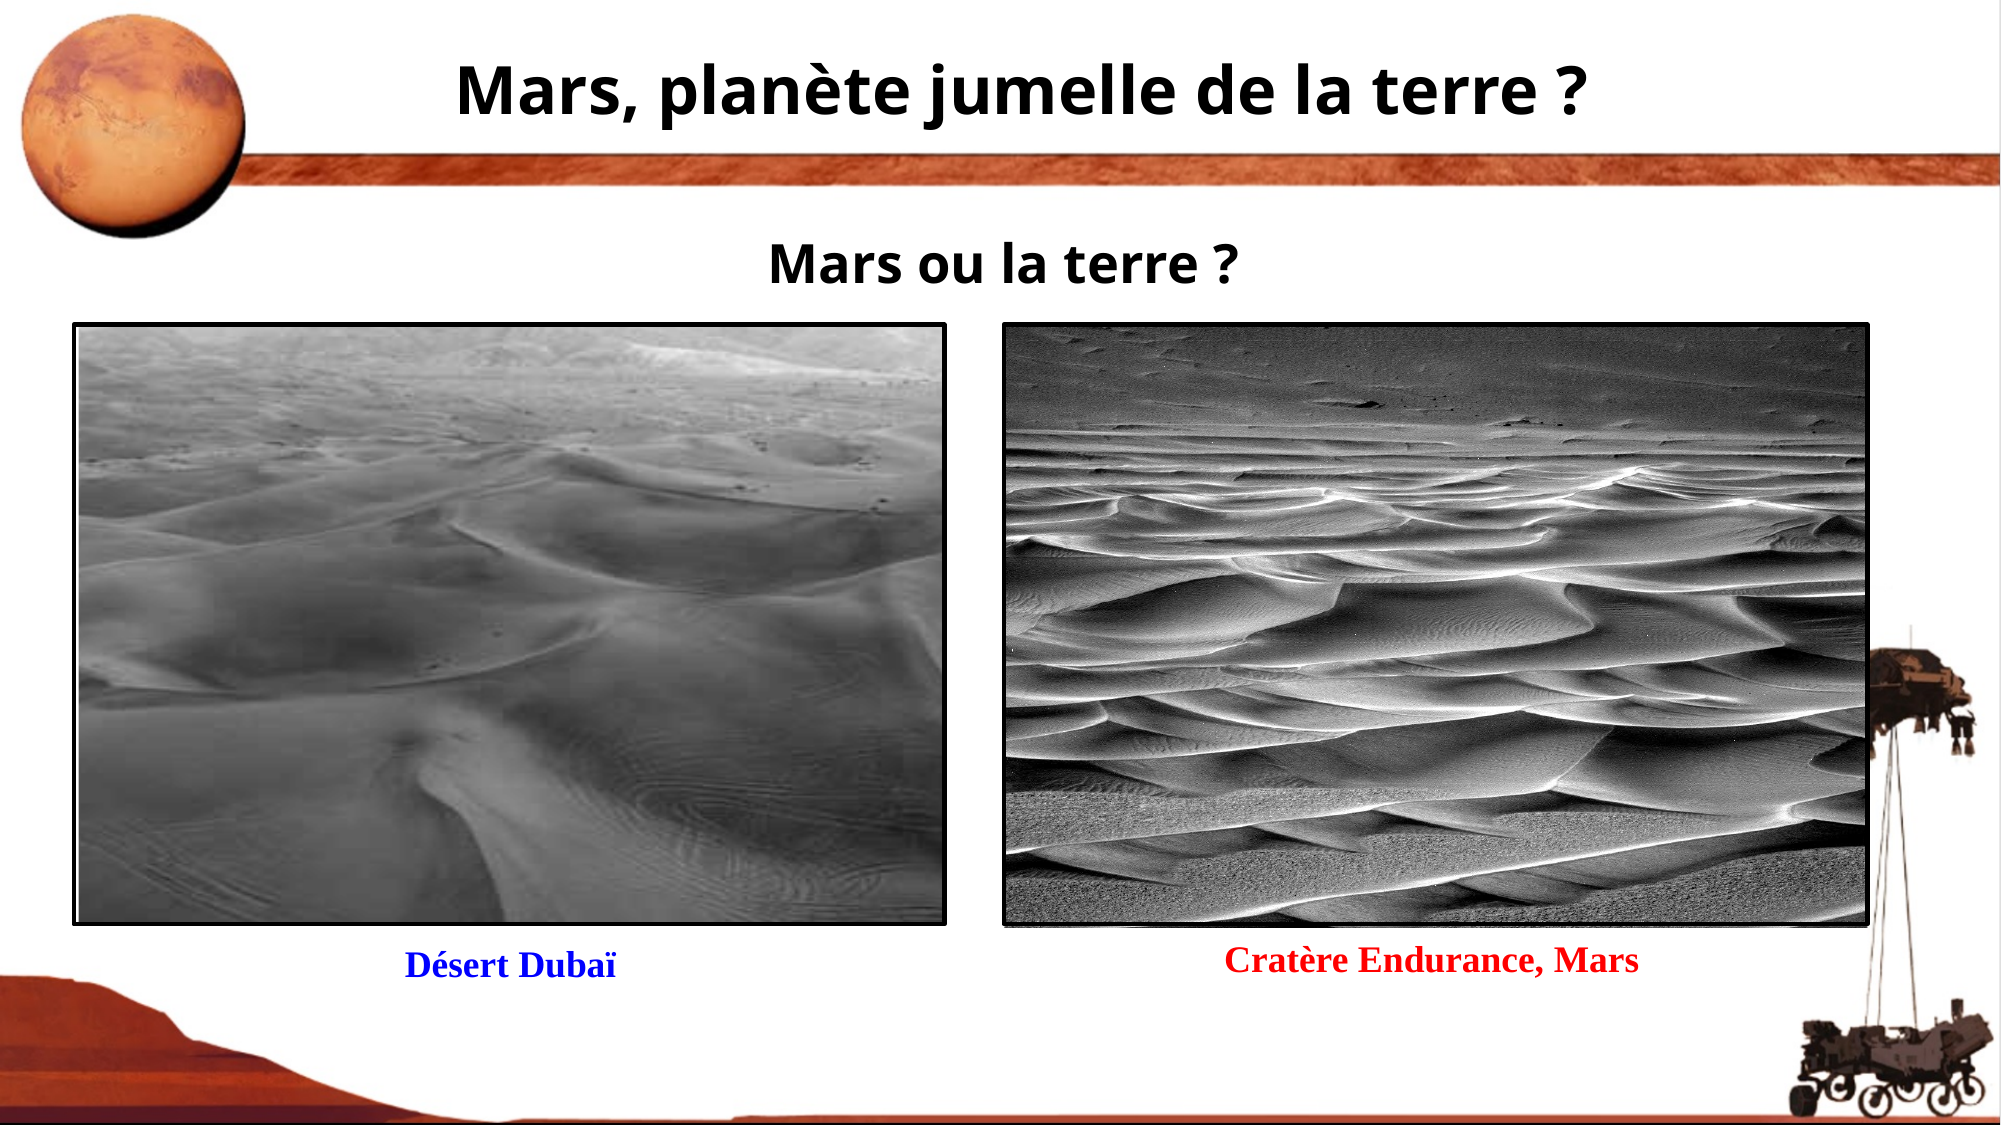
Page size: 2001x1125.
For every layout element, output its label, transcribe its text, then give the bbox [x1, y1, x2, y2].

text_box Mars, planète jumelle de la terre ? [253, 40, 1789, 149]
text_box Mars ou la terre ? [29, 221, 1978, 313]
text_box Cratère Endurance, Mars [1003, 927, 1860, 984]
picture [0, 0, 2001, 1125]
text_box Désert Dubaï [82, 933, 939, 989]
